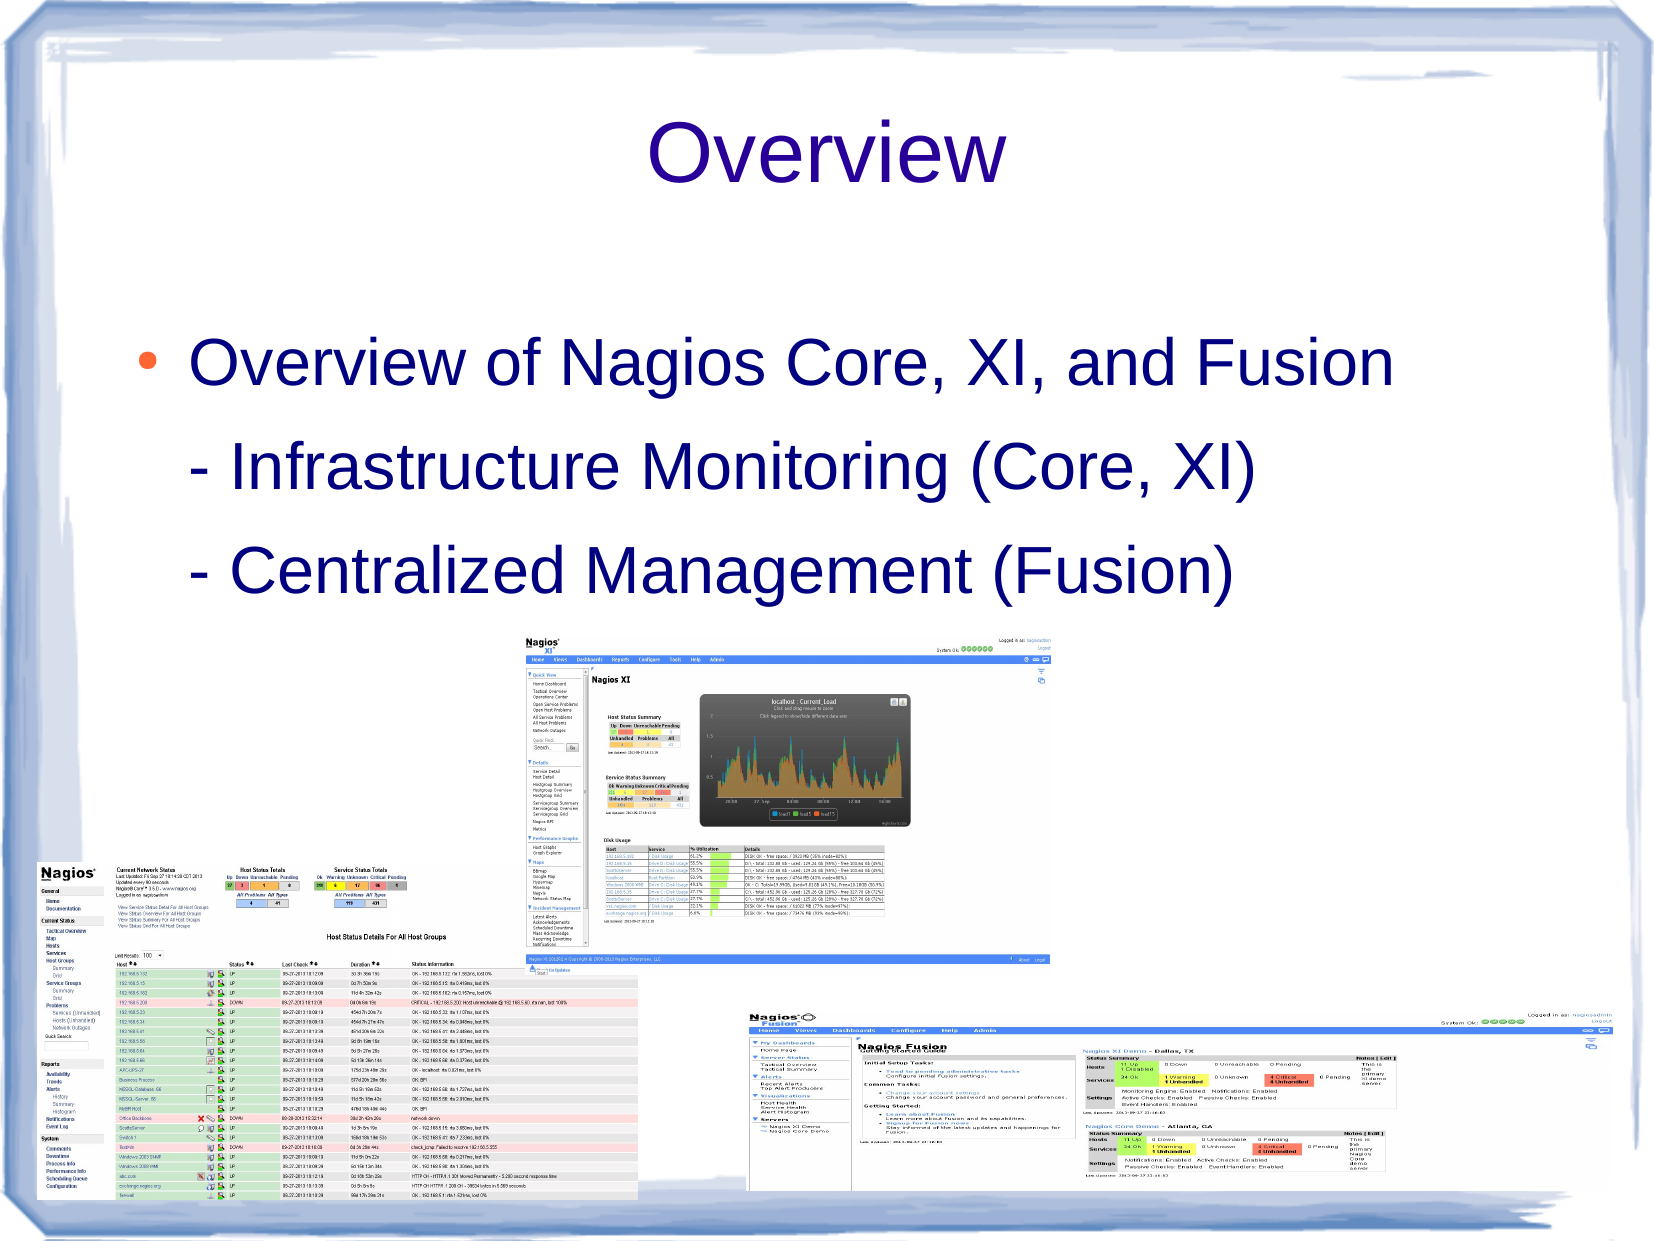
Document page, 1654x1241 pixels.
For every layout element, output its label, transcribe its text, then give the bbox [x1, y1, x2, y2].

title Overview [82, 49, 1571, 257]
list Overview of Nagios Core, XI, and Fusion - Infrastructure Monitoring (Core, XI) - Centralized Management (Fusion) [118, 324, 1571, 1004]
picture [0, 0, 1654, 1241]
